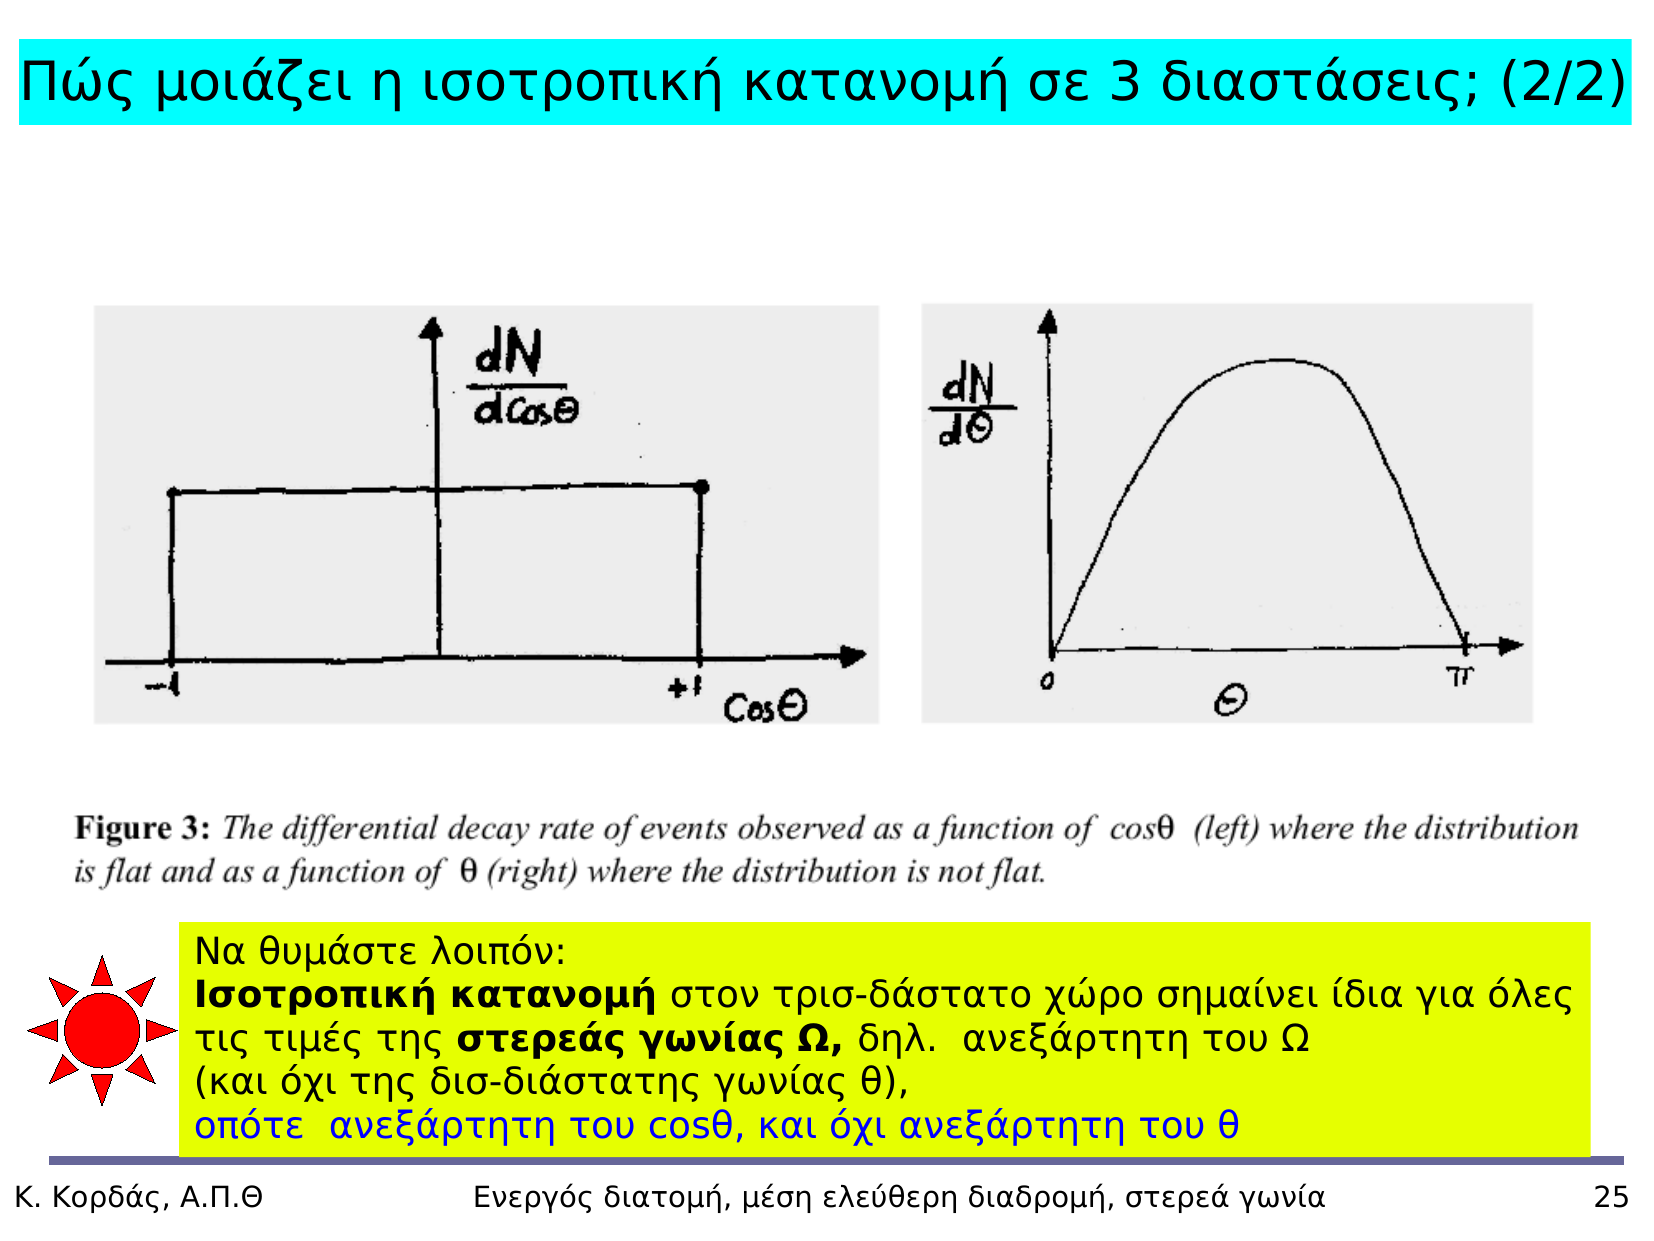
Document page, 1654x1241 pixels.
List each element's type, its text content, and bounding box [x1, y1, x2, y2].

text_box [91, 955, 113, 986]
text_box [49, 977, 79, 1007]
text_box [125, 1054, 156, 1084]
text_box [91, 1074, 113, 1106]
text_box [49, 1054, 79, 1084]
text_box [64, 992, 140, 1069]
picture [51, 281, 1602, 897]
text_box [125, 977, 156, 1007]
text_box [146, 1019, 178, 1042]
text_box Να θυμάστε λοιπόν: Ισοτροπική κατανομή στον τρισ-δάστατο χώρο σημαίνει ίδια για όλες τις τιμές της στερεάς γωνίας Ω, δηλ. ανεξάρτητη του Ω (και όχι της δισ-διάστατης γωνίας θ), οπότε ανεξάρτητη του cosθ, και όχι ανεξάρτητη του θ [179, 922, 1591, 1158]
title Πώς μοιάζει η ισοτροπική κατανομή σε 3 διαστάσεις; (2/2) [19, 39, 1632, 125]
text_box [27, 1019, 58, 1042]
